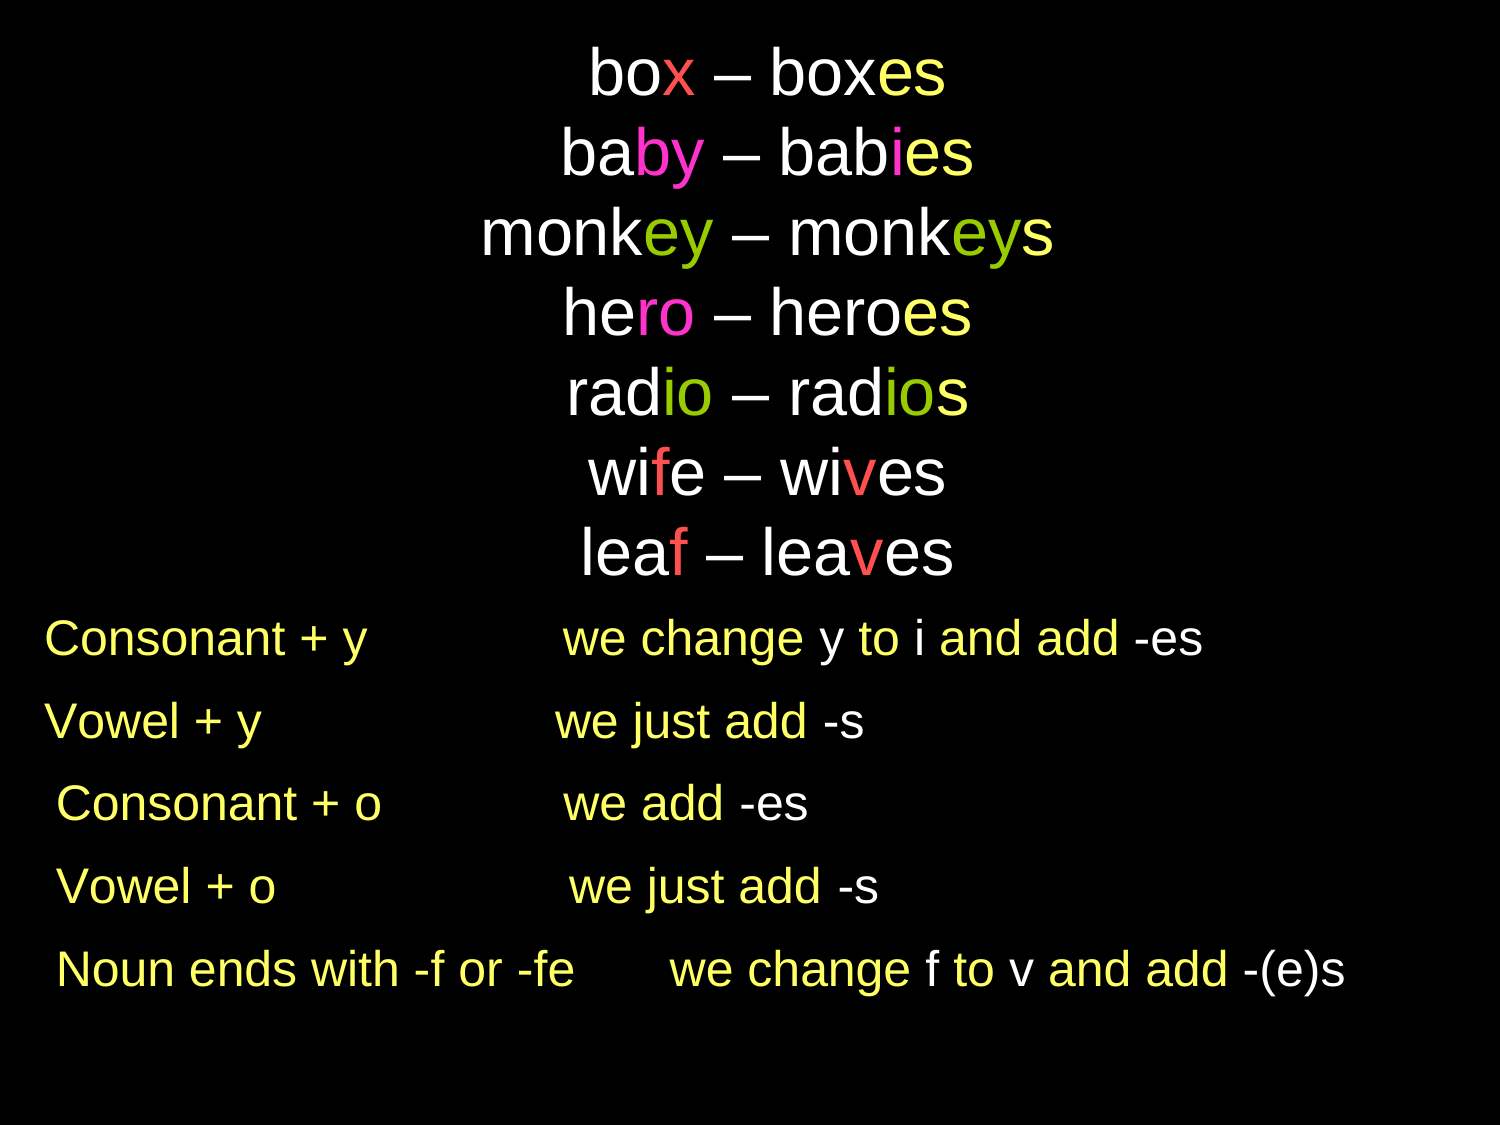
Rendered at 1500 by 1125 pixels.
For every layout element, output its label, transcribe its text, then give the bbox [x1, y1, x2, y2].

text_box Vowel + o we just add -s [41, 846, 975, 922]
text_box Noun ends with -f or -fe we change f to v and add -(e)s [41, 928, 1471, 1005]
text_box Consonant + y we change y to i and add -es [29, 597, 1282, 674]
title box – boxes baby – babies monkey – monkeys hero – heroes radio – radios wife – wives leaf – leaves [76, 20, 1459, 597]
text_box Consonant + o we add -es [41, 763, 951, 839]
text_box Vowel + y we just add -s [29, 680, 940, 757]
